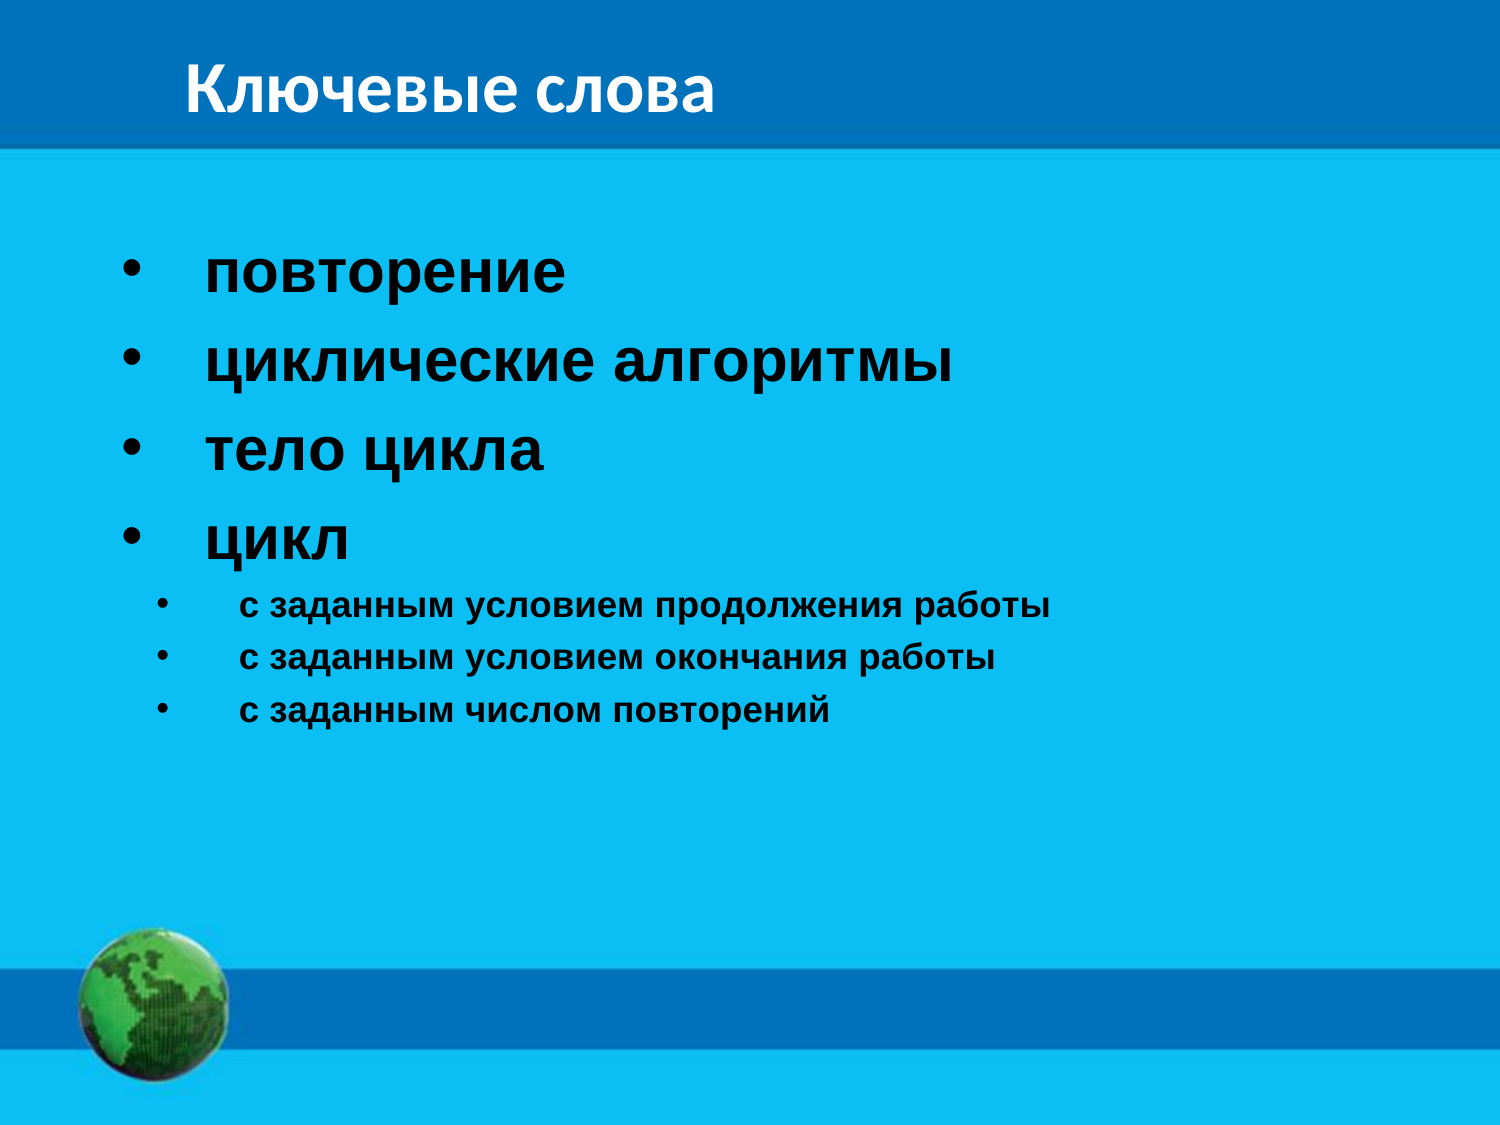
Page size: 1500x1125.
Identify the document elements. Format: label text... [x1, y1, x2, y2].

text_box повторение циклические алгоритмы тело цикла цикл с заданным условием продолжения работы с заданным условием окончания работы с заданным числом повторений [58, 208, 1400, 745]
picture [0, 0, 1500, 146]
picture [0, 926, 1500, 1086]
text_box Ключевые слова [171, 30, 1425, 135]
